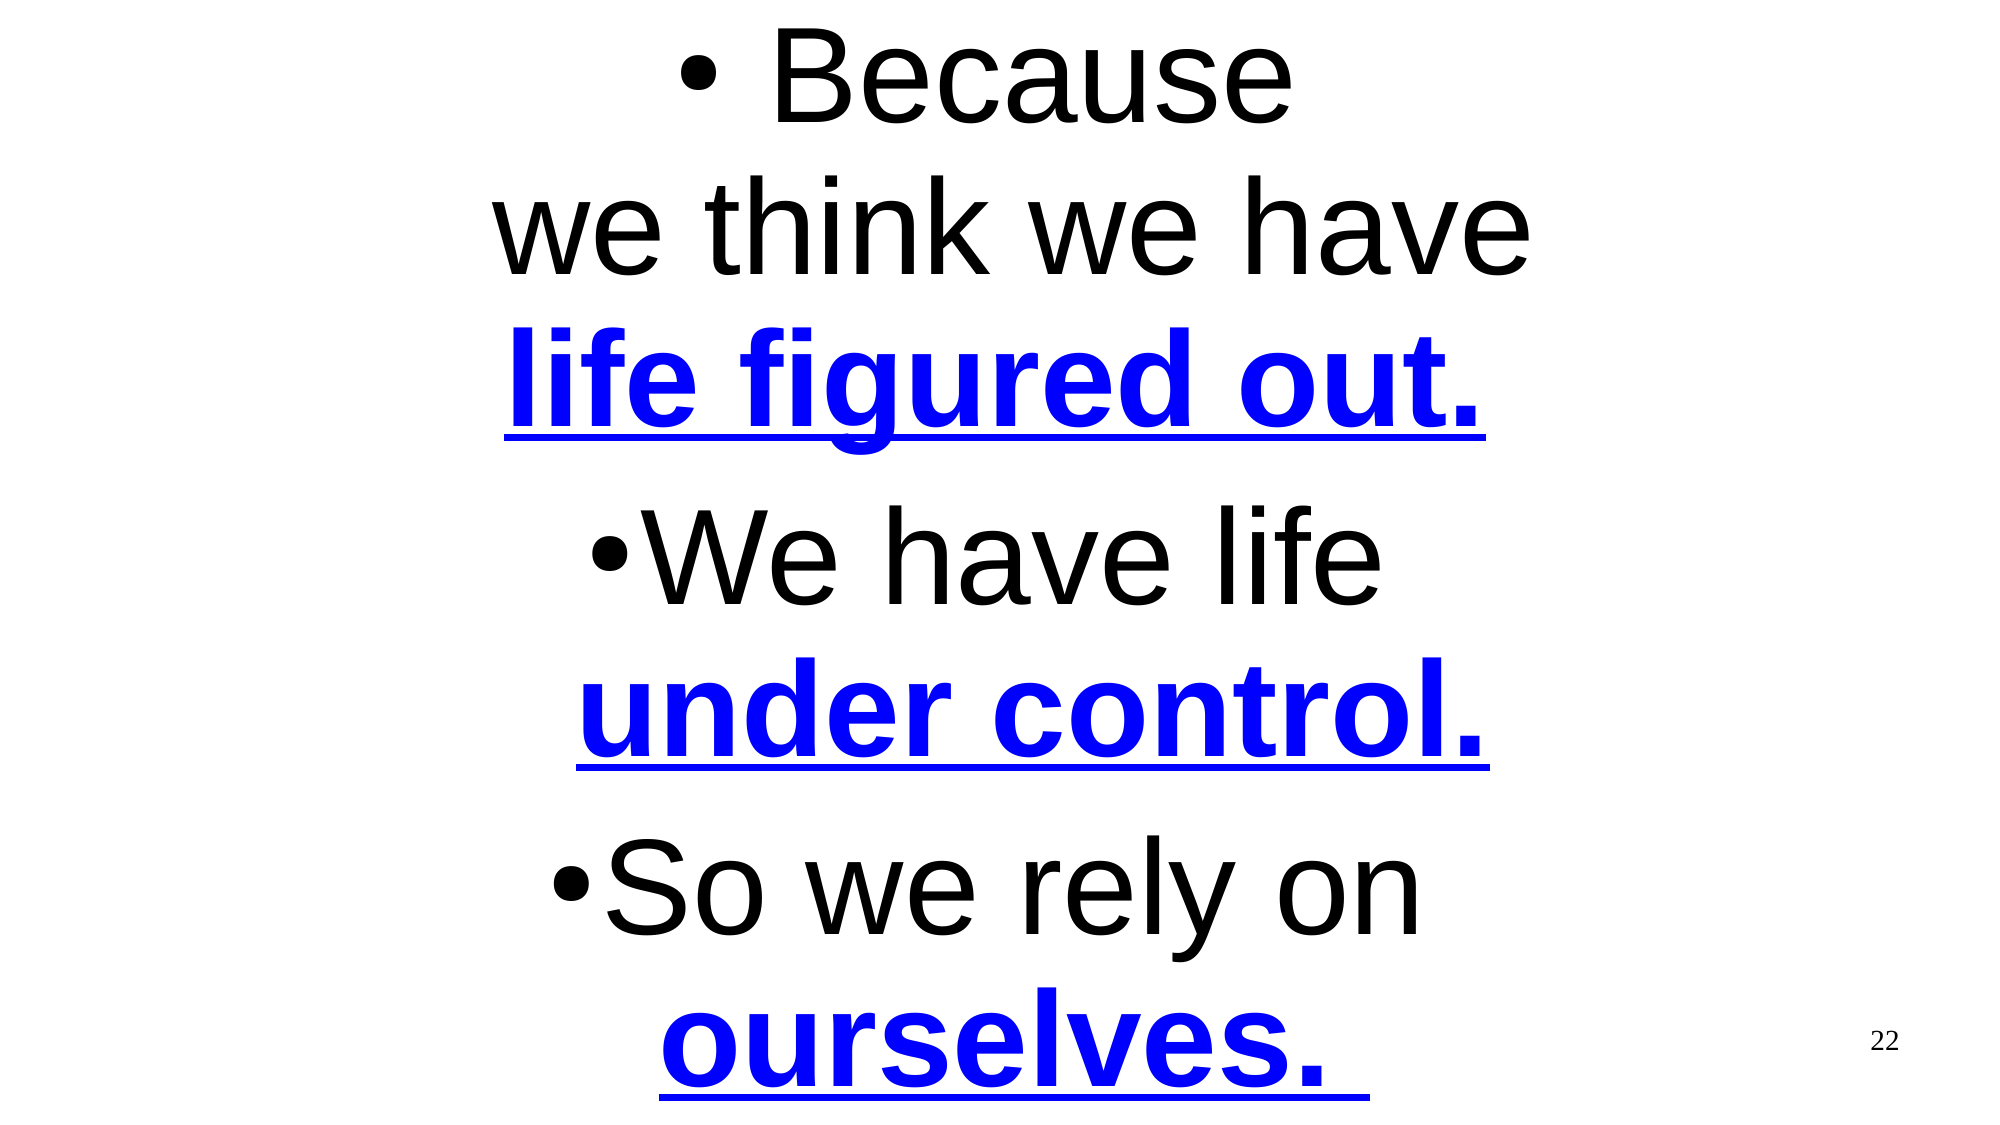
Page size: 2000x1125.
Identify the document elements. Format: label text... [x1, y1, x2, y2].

list Because we think we have life figured out. We have life under control. So we rely on ourselves. [0, 0, 1996, 1123]
